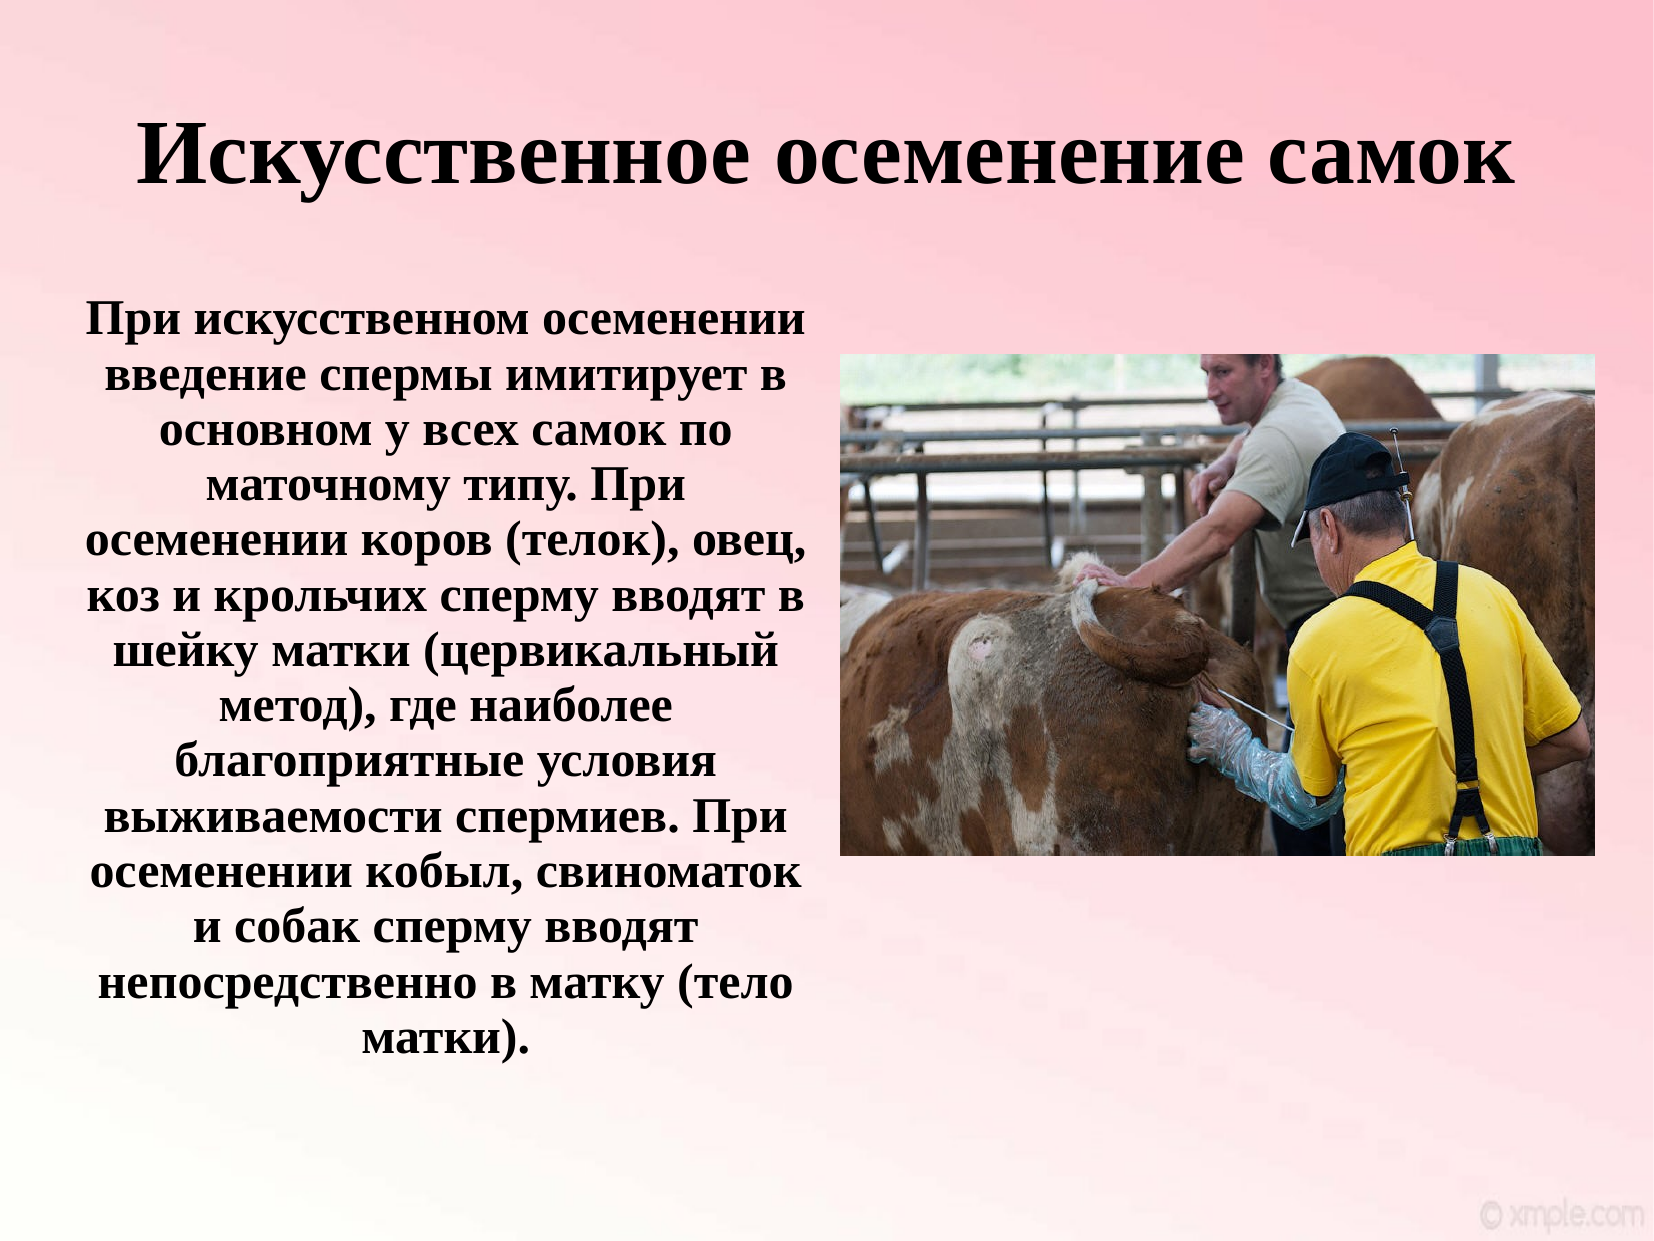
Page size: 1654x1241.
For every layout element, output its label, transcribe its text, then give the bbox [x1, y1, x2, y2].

picture [0, 0, 1654, 1241]
title Искусственное осеменение самок [82, 49, 1571, 257]
list При искусственном осеменении введение спермы имитирует в основном у всех самок по маточному типу. При осеменении коров (телок), овец, коз и крольчих сперму вводят в шейку матки (цервикальный метод), где наиболее благоприятные условия выживаемости спермиев. При осеменении кобыл, свиноматок и собак сперму вводят непосредственно в матку (тело матки). [82, 290, 809, 1109]
